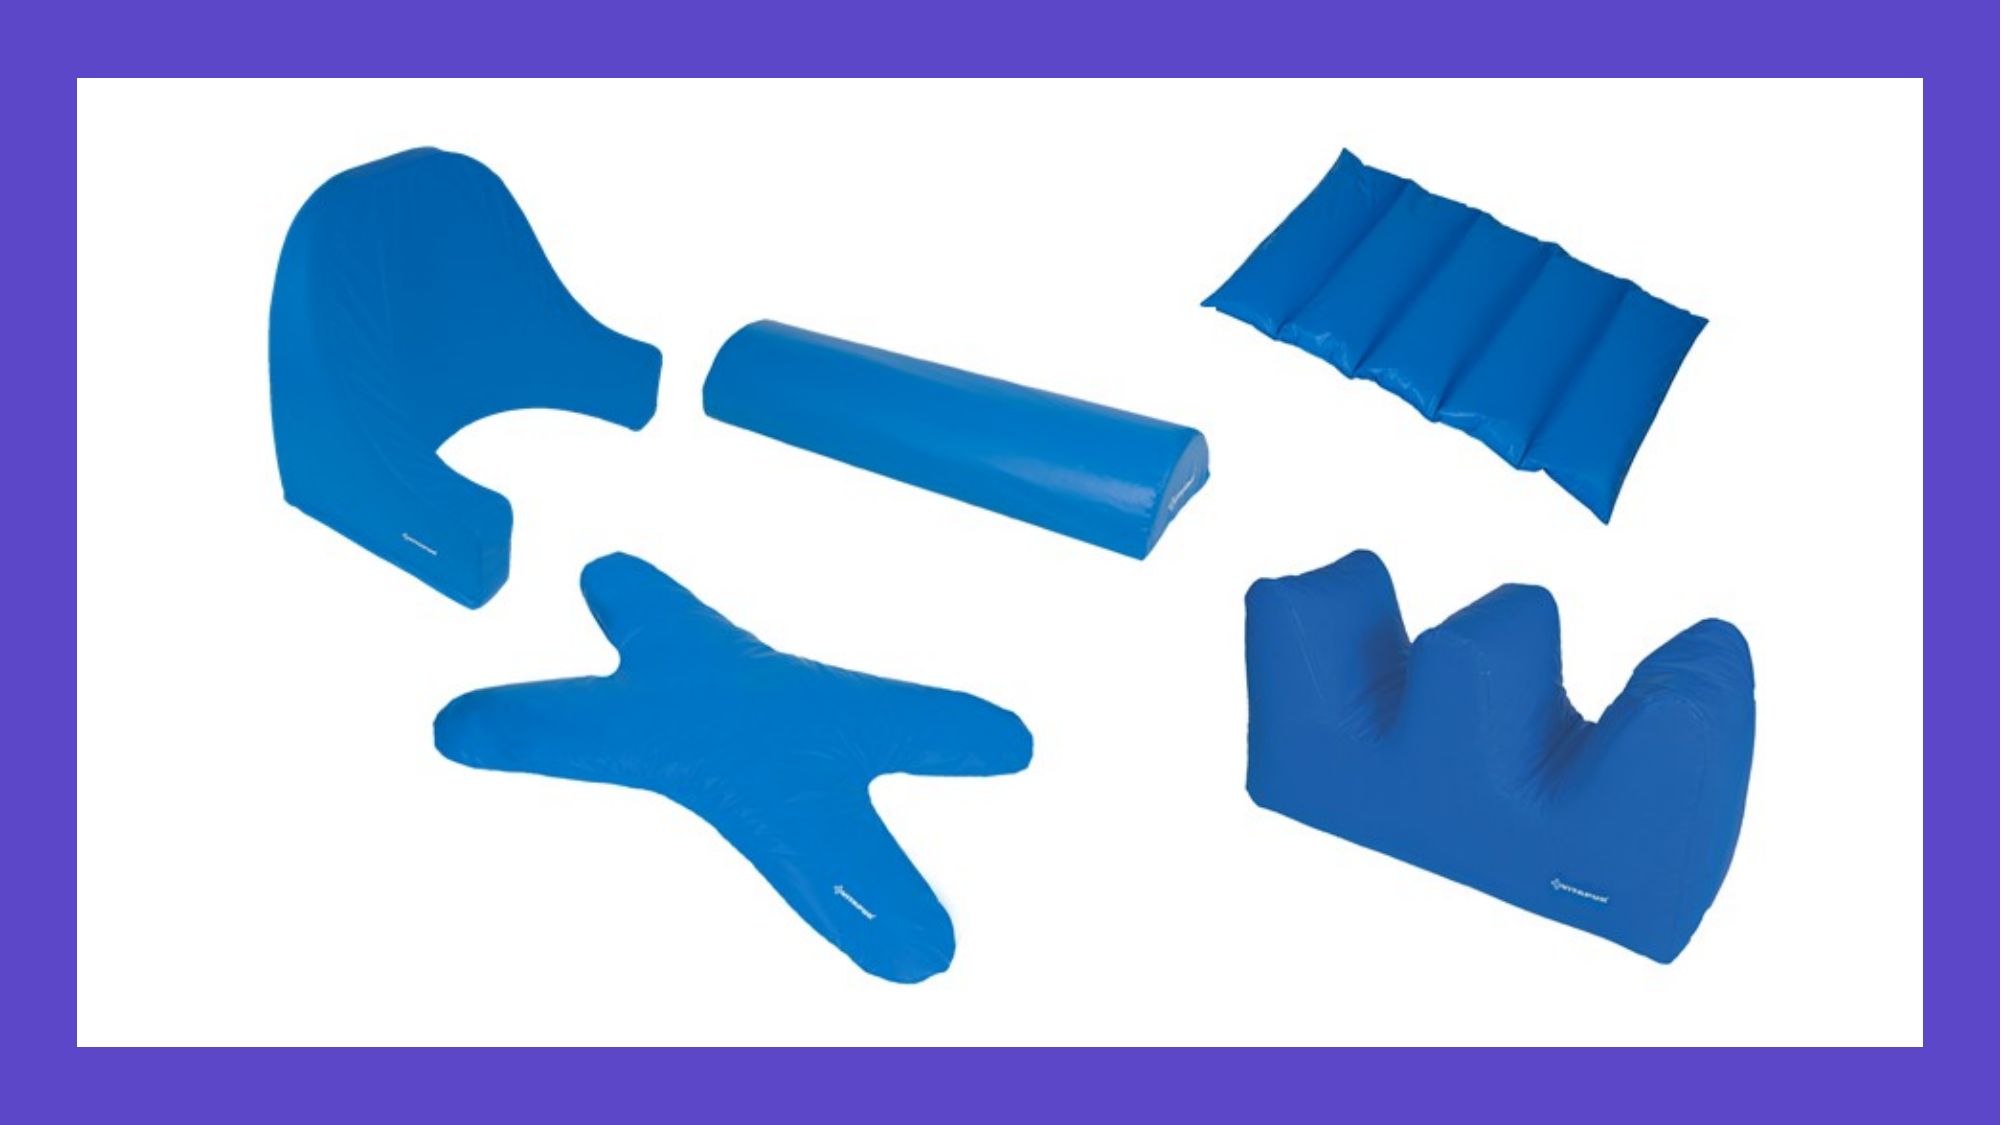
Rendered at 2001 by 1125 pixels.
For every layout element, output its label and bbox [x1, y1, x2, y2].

text_box [0, 0, 2000, 1125]
picture [234, 131, 1766, 994]
